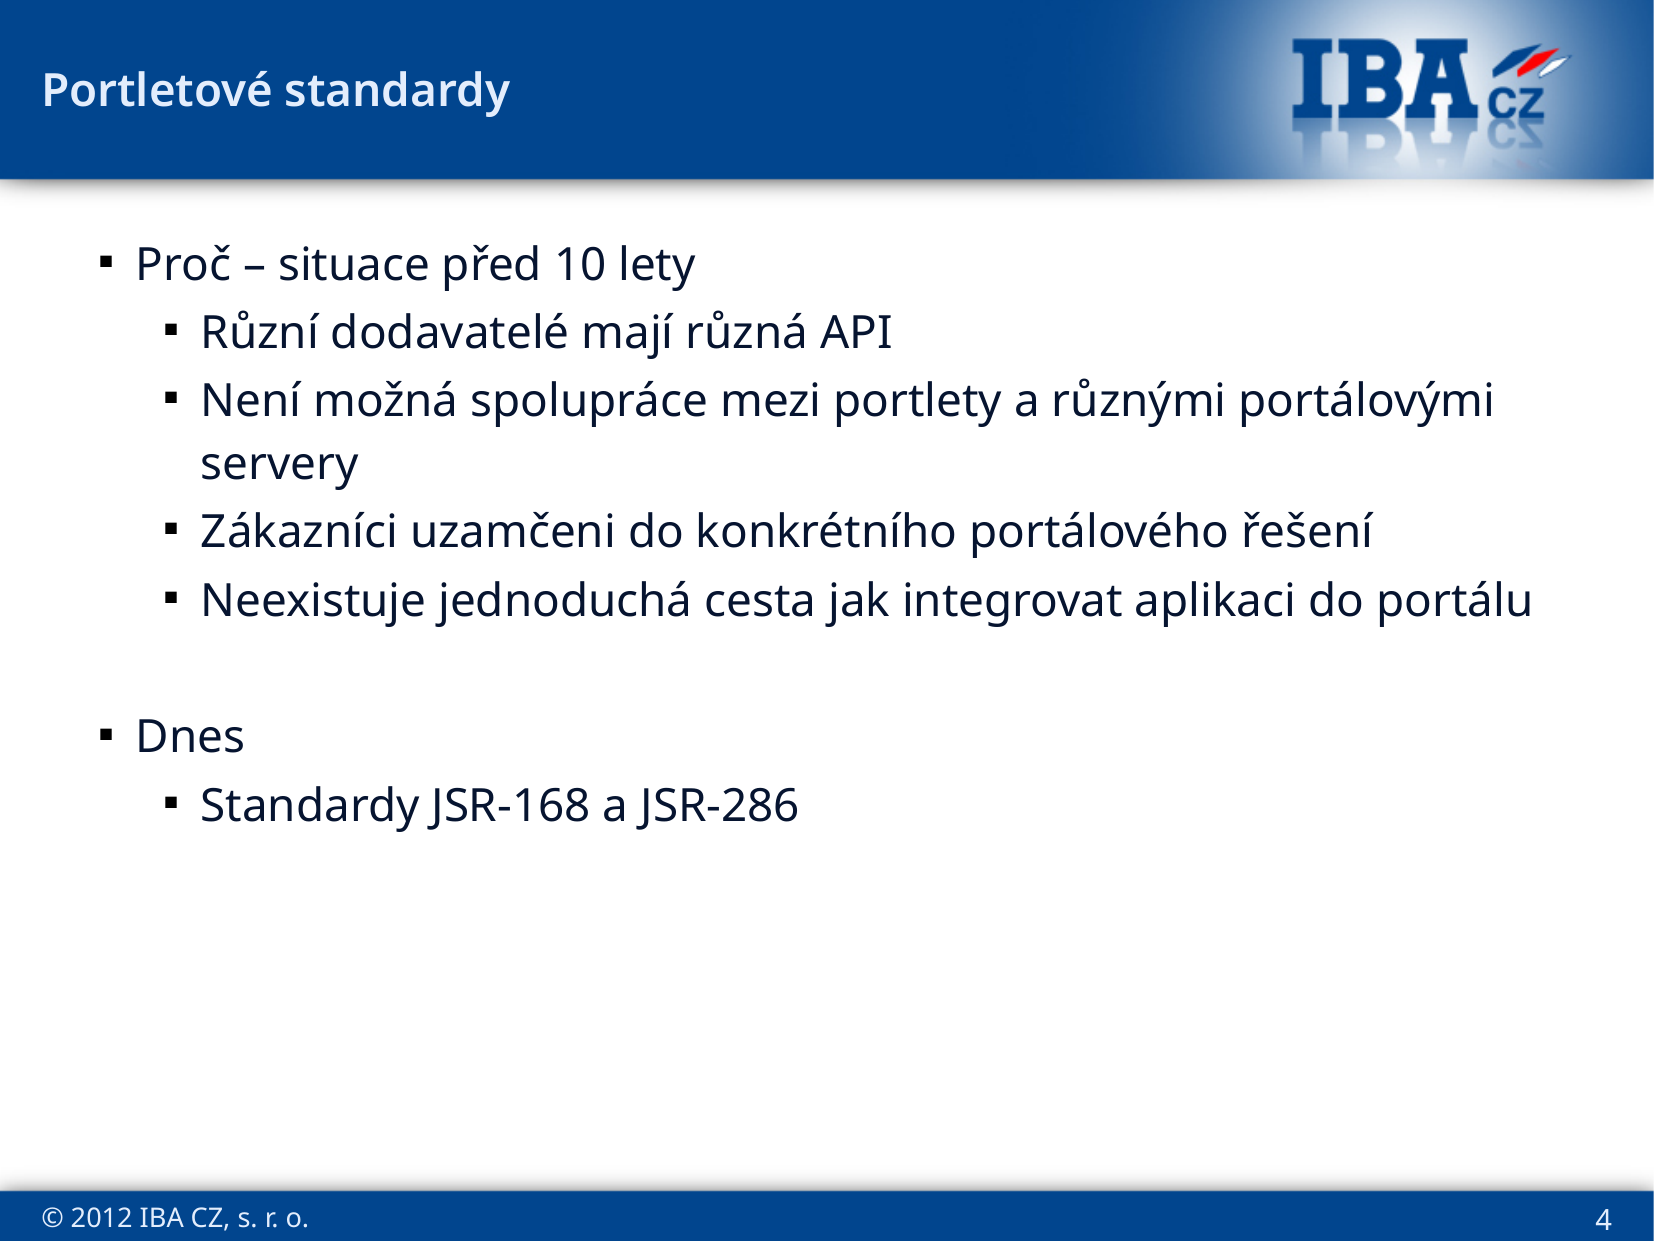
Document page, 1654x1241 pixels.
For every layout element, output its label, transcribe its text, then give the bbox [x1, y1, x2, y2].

picture [0, 0, 1654, 1241]
list Proč – situace před 10 lety Různí dodavatelé mají různá API Není možná spolupráce mezi portlety a různými portálovými servery Zákazníci uzamčeni do konkrétního portálového řešení Neexistuje jednoduchá cesta jak integrovat aplikaci do portálu Dnes Standardy JSR-168 a JSR-286 [82, 231, 1571, 1137]
title Portletové standardy [41, 7, 1105, 170]
